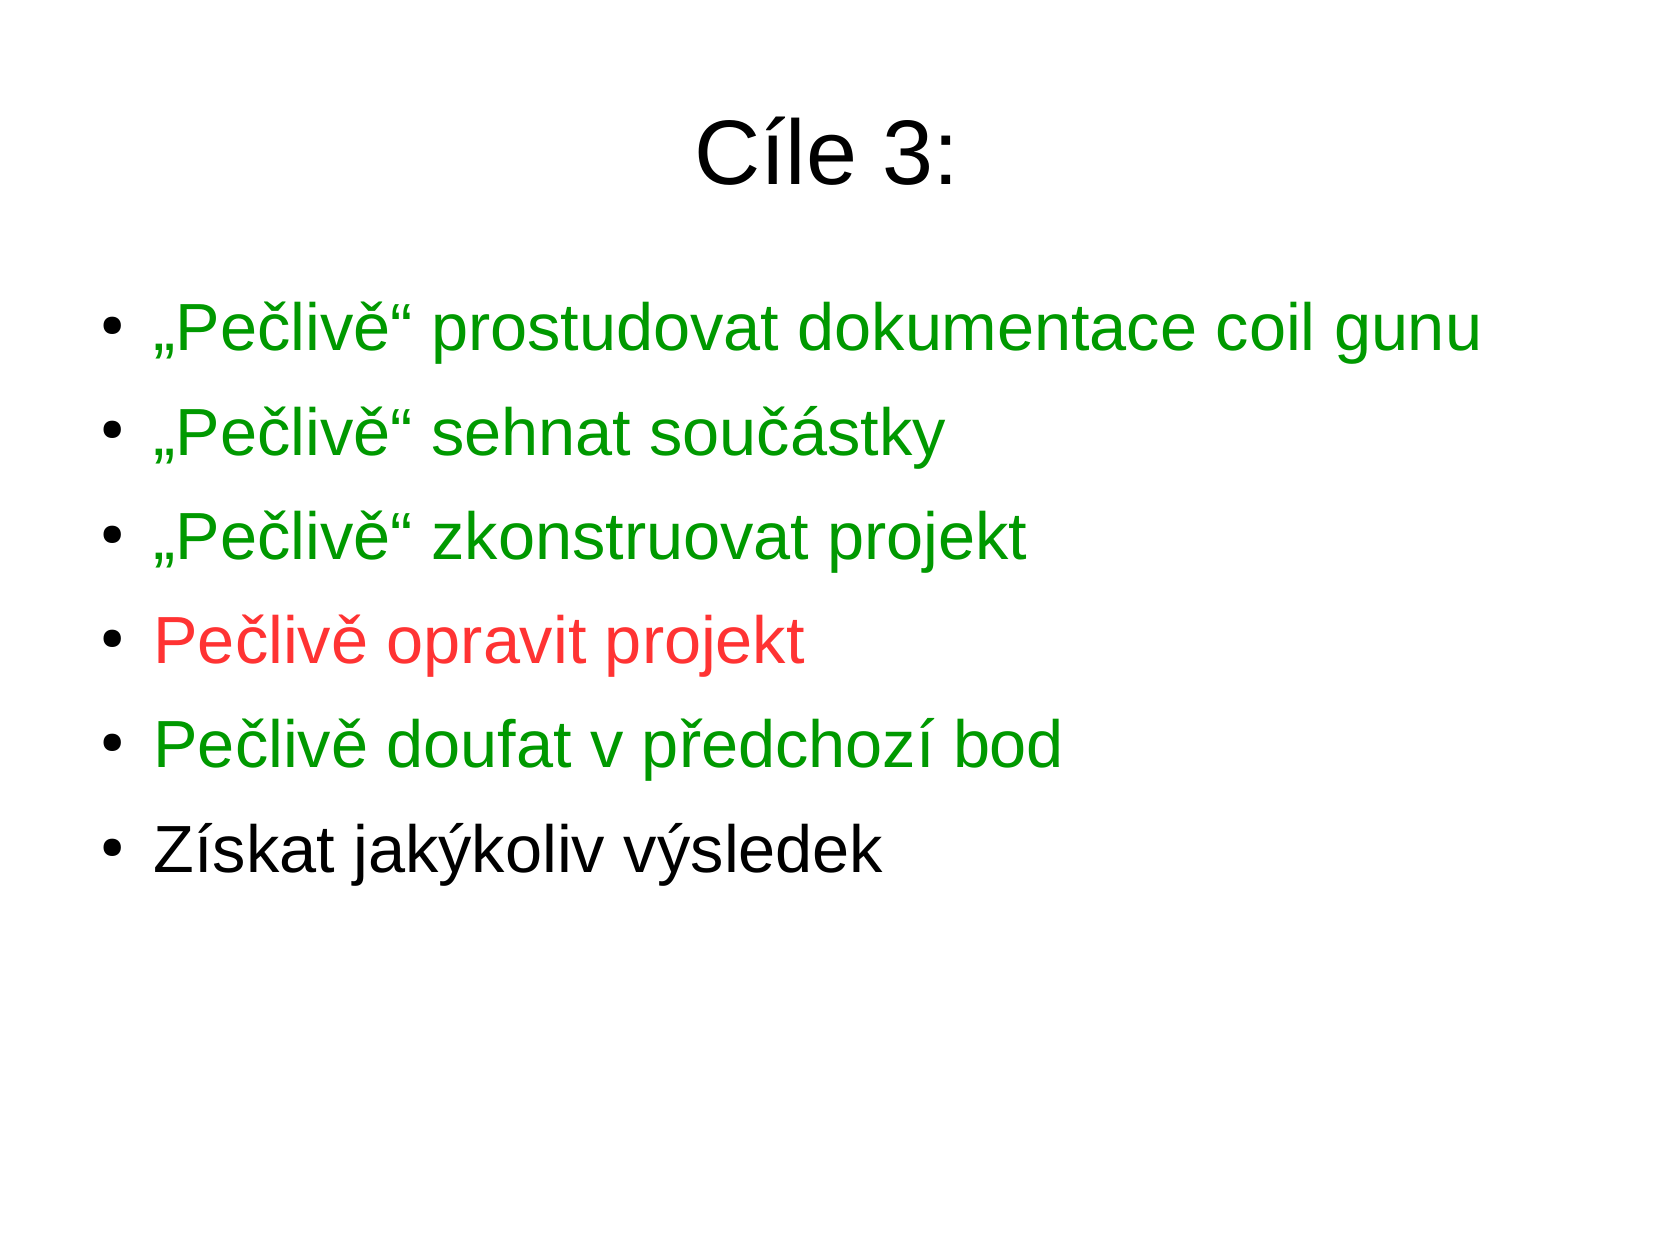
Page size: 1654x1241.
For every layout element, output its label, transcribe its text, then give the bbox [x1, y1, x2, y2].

list „Pečlivě“ prostudovat dokumentace coil gunu „Pečlivě“ sehnat součástky „Pečlivě“ zkonstruovat projekt Pečlivě opravit projekt Pečlivě doufat v předchozí bod Získat jakýkoliv výsledek [82, 290, 1571, 1010]
title Cíle 3: [82, 49, 1571, 257]
